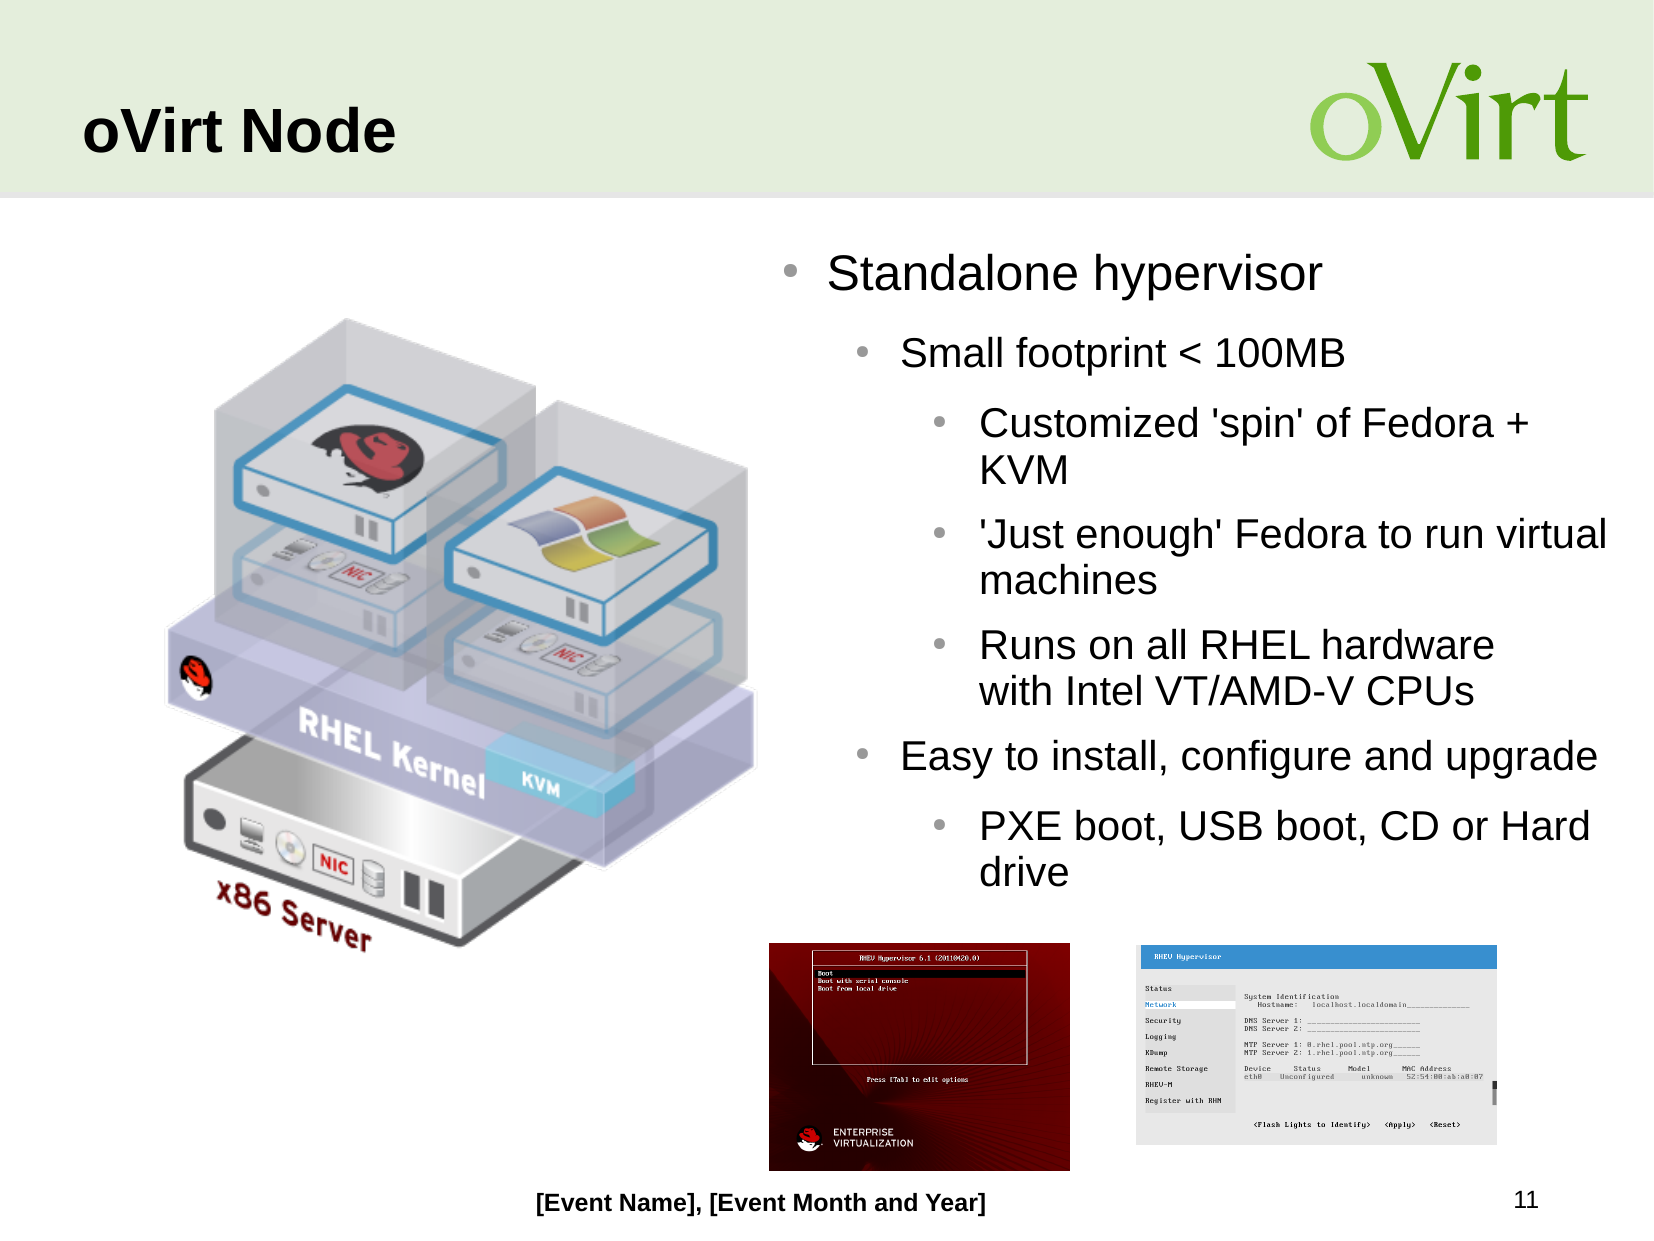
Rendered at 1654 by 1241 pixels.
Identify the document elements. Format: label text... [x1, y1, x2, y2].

title oVirt Node [82, 37, 1571, 226]
picture [141, 317, 759, 966]
list Standalone hypervisor Small footprint < 100MB Customized 'spin' of Fedora + KVM 'Just enough' Fedora to run virtual machines Runs on all RHEL hardware with Intel VT/AMD-V CPUs Easy to install, configure and upgrade PXE boot, USB boot, CD or Hard drive [766, 244, 1621, 940]
picture [769, 943, 1070, 1171]
picture [1136, 945, 1497, 1146]
